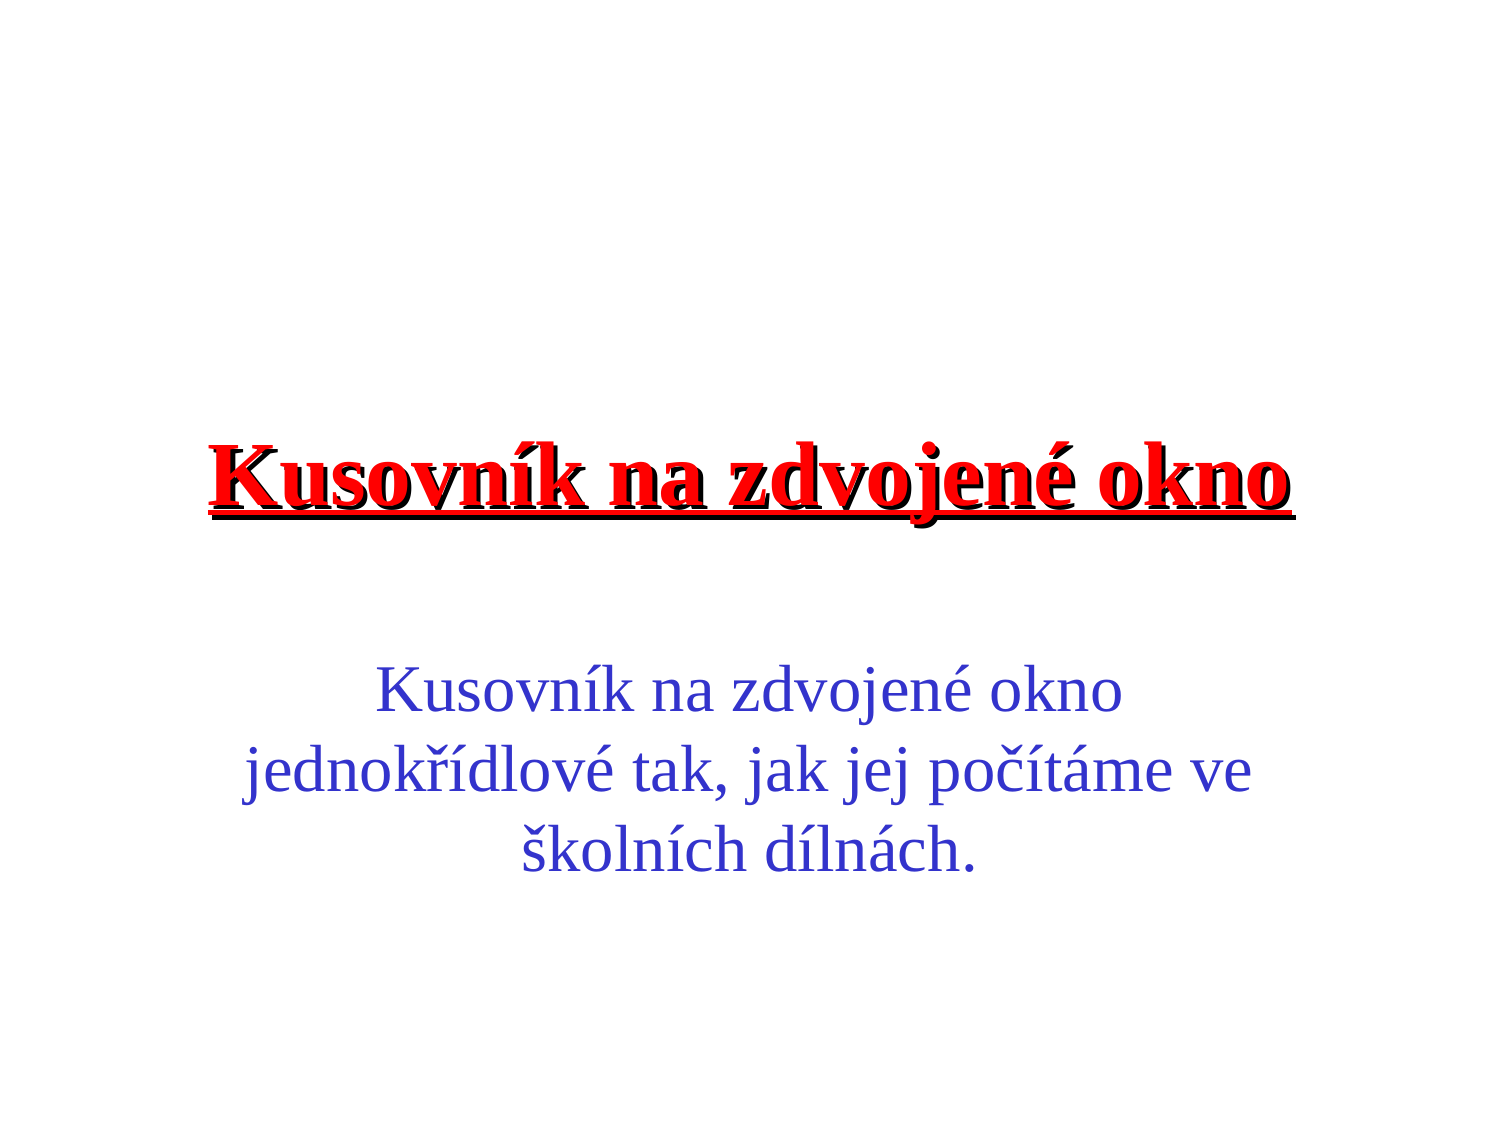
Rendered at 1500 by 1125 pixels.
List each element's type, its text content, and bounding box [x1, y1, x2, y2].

title Kusovník na zdvojené okno [112, 374, 1388, 563]
text_box Kusovník na zdvojené okno jednokřídlové tak, jak jej počítáme ve školních dílnách. [225, 637, 1276, 926]
